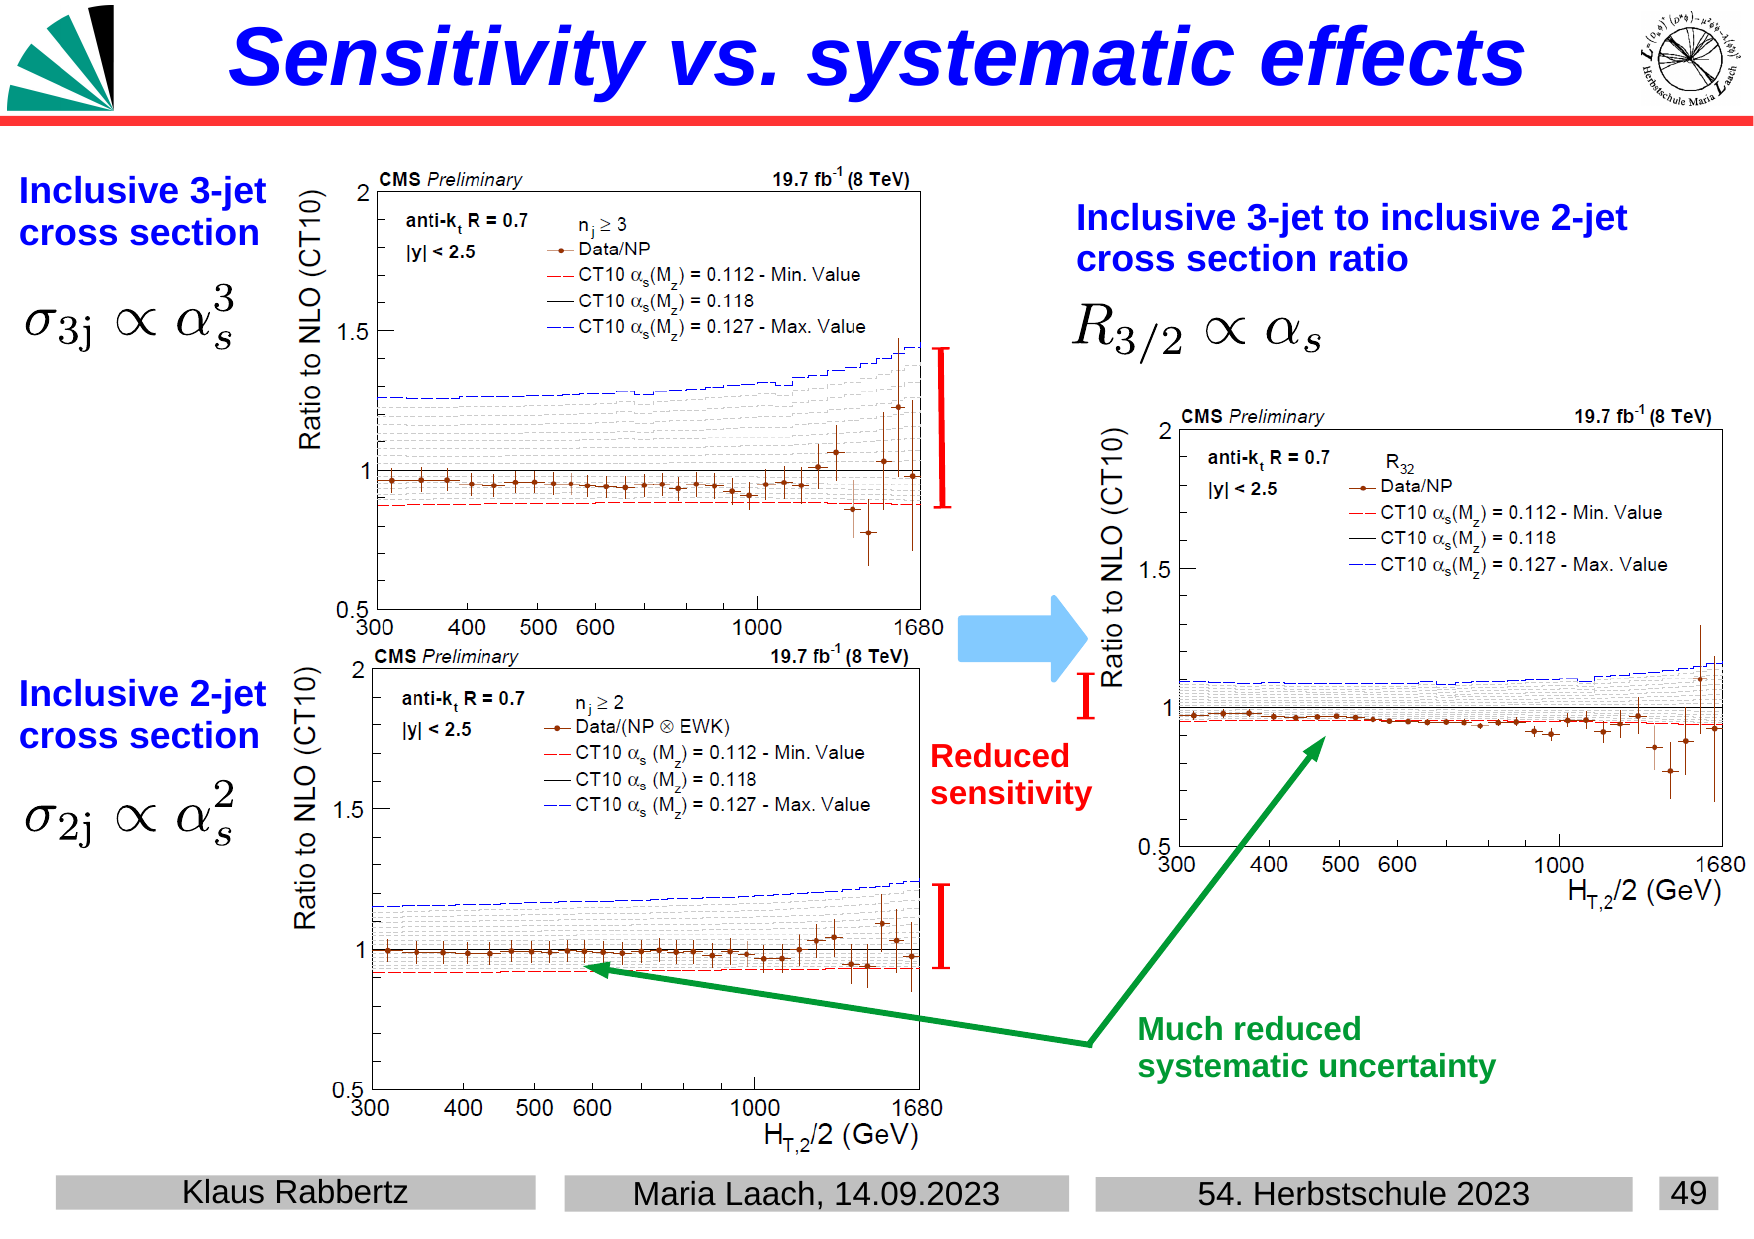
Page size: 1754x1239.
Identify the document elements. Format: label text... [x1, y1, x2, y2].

text_box [23, 283, 236, 352]
text_box Much reduced systematic uncertainty [1125, 1004, 1510, 1092]
picture [1641, 11, 1741, 106]
picture [283, 157, 948, 1156]
text_box Reduced sensitivity [918, 731, 1105, 819]
picture [944, 350, 948, 506]
picture [7, 5, 114, 112]
text_box Inclusive 3-jet to inclusive 2-jet cross section ratio [1064, 189, 1641, 286]
text_box [23, 779, 236, 849]
text_box [1069, 303, 1324, 365]
text_box Inclusive 2-jet cross section [7, 666, 279, 762]
text_box [960, 598, 1085, 680]
text_box Inclusive 3-jet cross section [7, 163, 279, 260]
title Sensitivity vs. systematic effects [129, 0, 1627, 114]
picture [1090, 395, 1749, 915]
